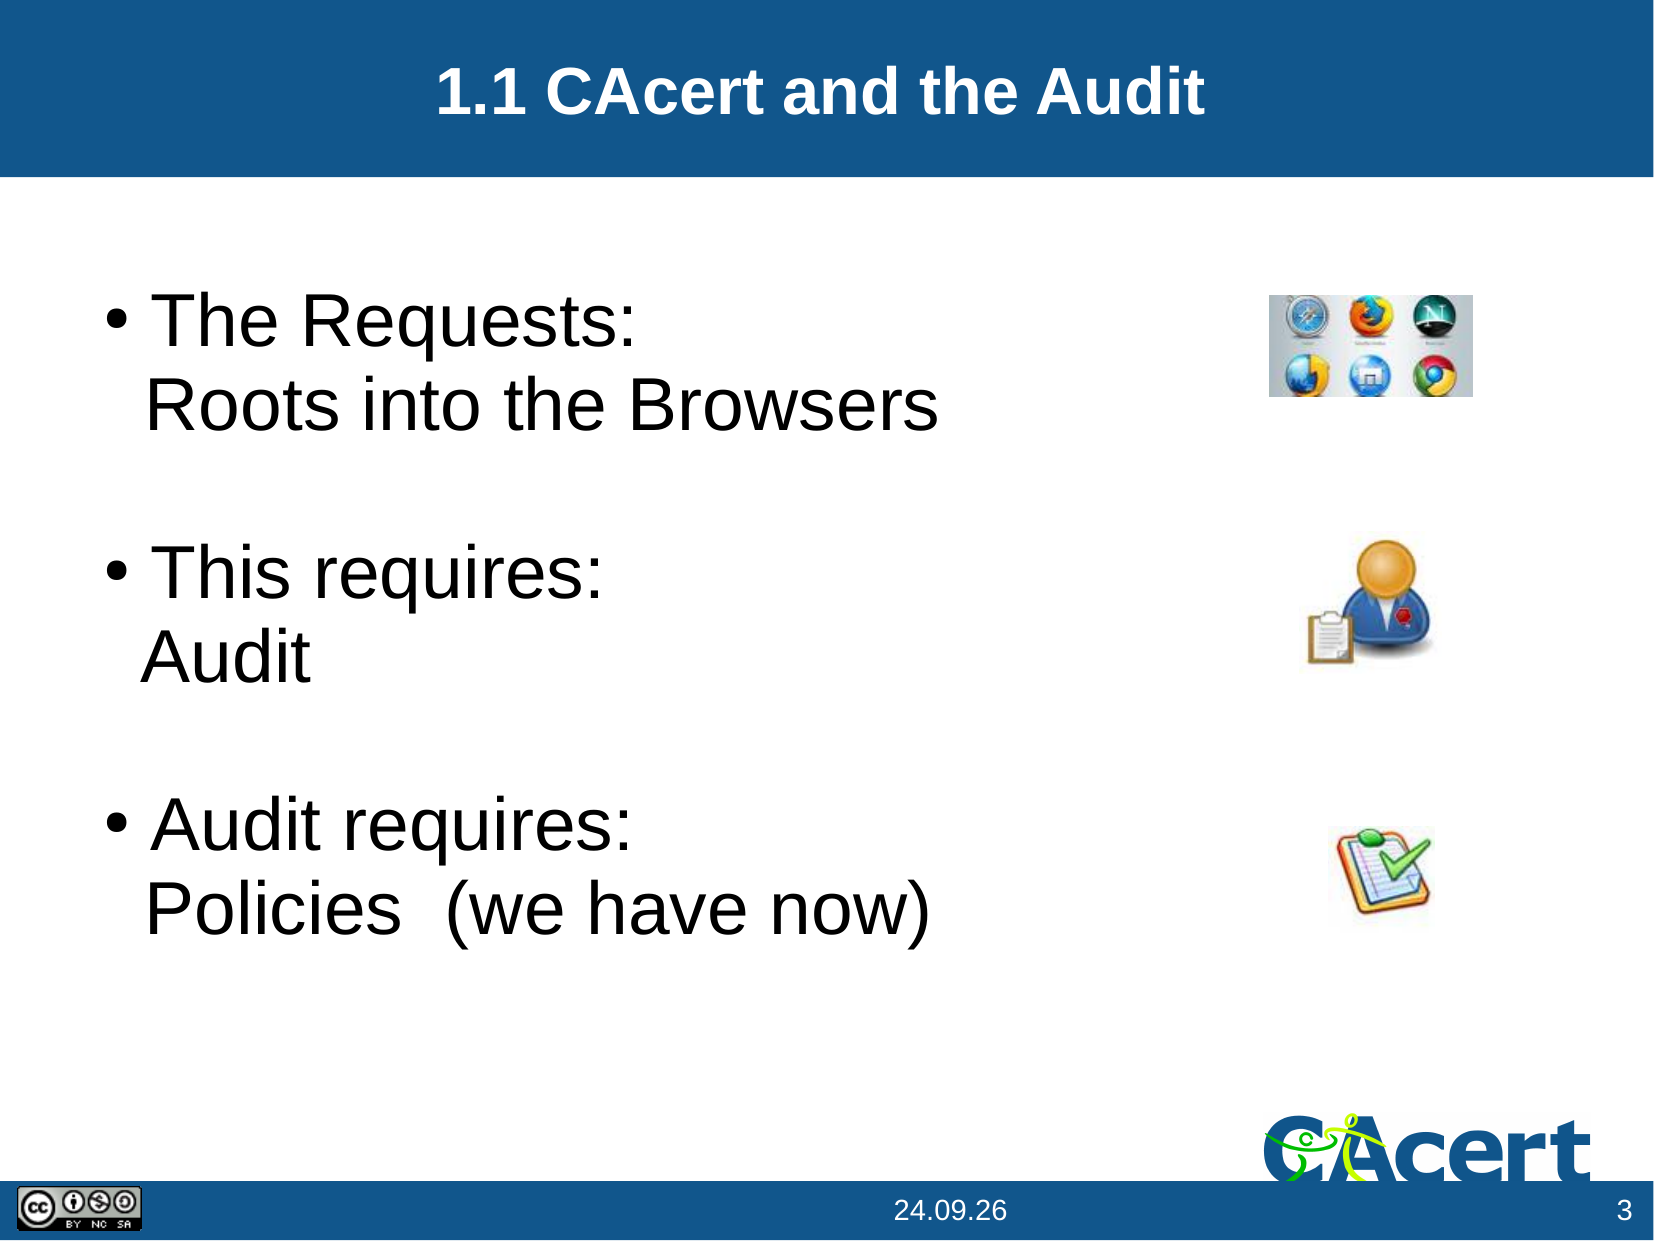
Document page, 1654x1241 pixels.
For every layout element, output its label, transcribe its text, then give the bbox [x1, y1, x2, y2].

picture [1263, 1112, 1591, 1181]
picture [1299, 531, 1442, 674]
picture [1328, 826, 1435, 933]
picture [17, 1186, 142, 1231]
text_box The Requests: Roots into the Browsers This requires: Audit Audit requires: Policies (we have now) [88, 270, 956, 958]
title 1.1 CAcert and the Audit [76, 17, 1565, 166]
picture [1269, 295, 1473, 397]
